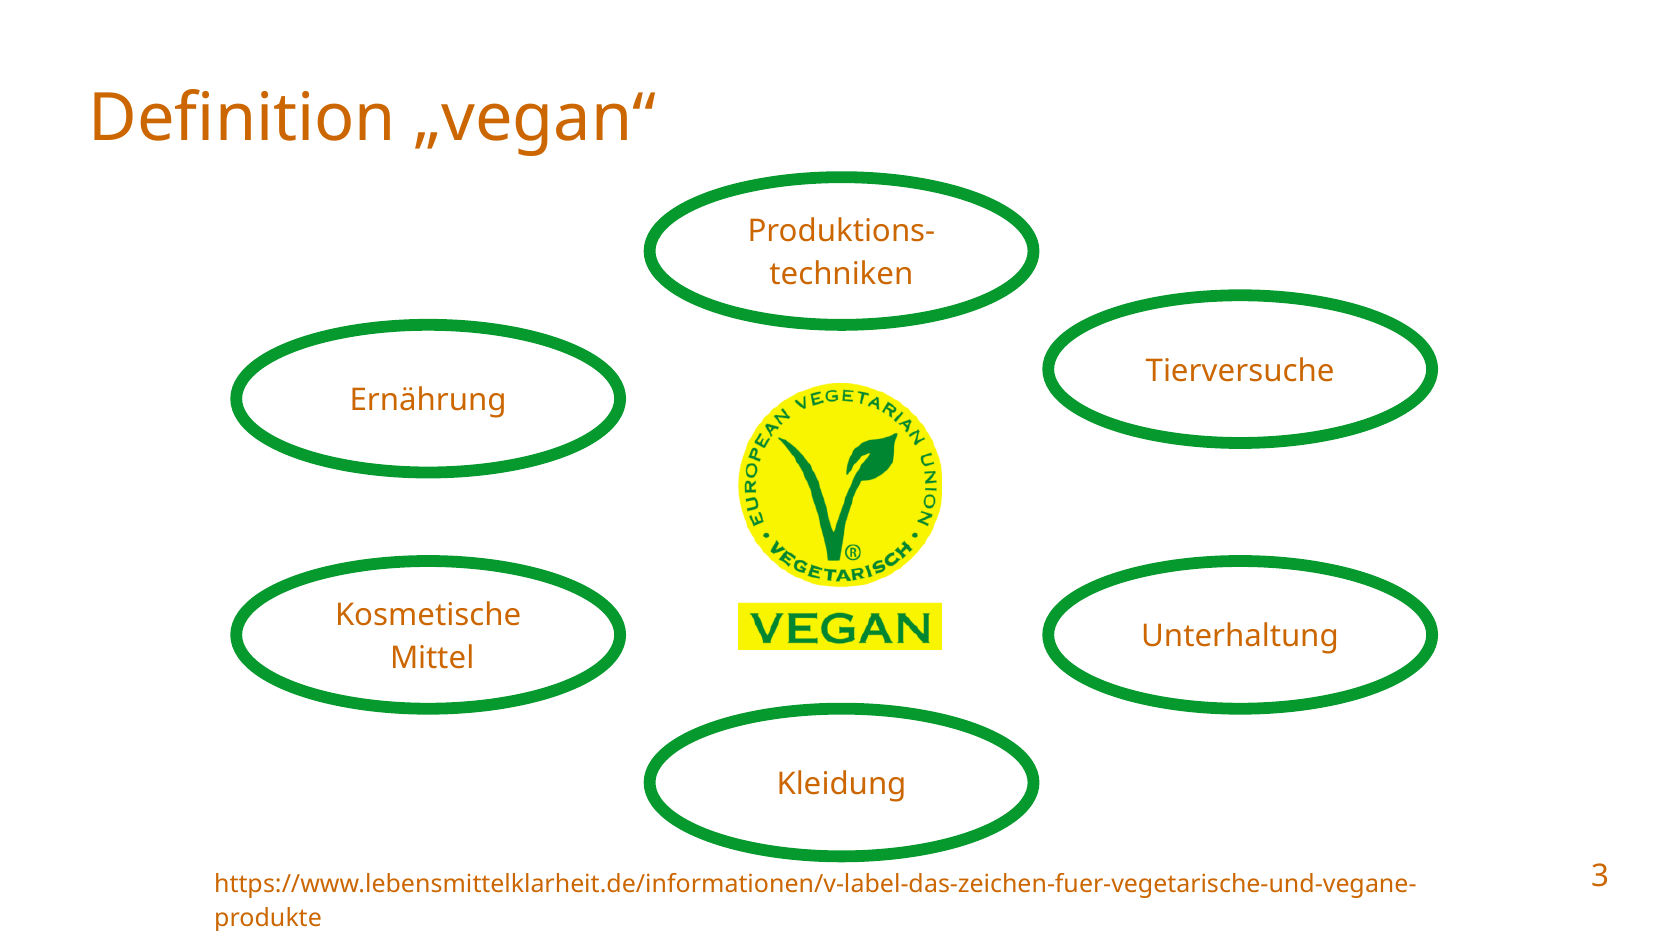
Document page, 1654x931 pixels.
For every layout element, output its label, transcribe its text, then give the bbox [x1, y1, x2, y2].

text_box Ernährung [236, 324, 621, 473]
text_box Kleidung [649, 708, 1034, 857]
text_box Kosmetische Mittel [236, 561, 621, 709]
text_box Produktions- techniken [649, 177, 1034, 325]
list https://www.lebensmittelklarheit.de/informationen/v-label-das-zeichen-fuer-vegetarische-und-vegane-produkte [143, 865, 1506, 931]
text_box Unterhaltung [1048, 561, 1433, 709]
title Definition „vegan“ [88, 37, 1489, 193]
picture [738, 383, 942, 650]
text_box Tierversuche [1048, 295, 1433, 443]
